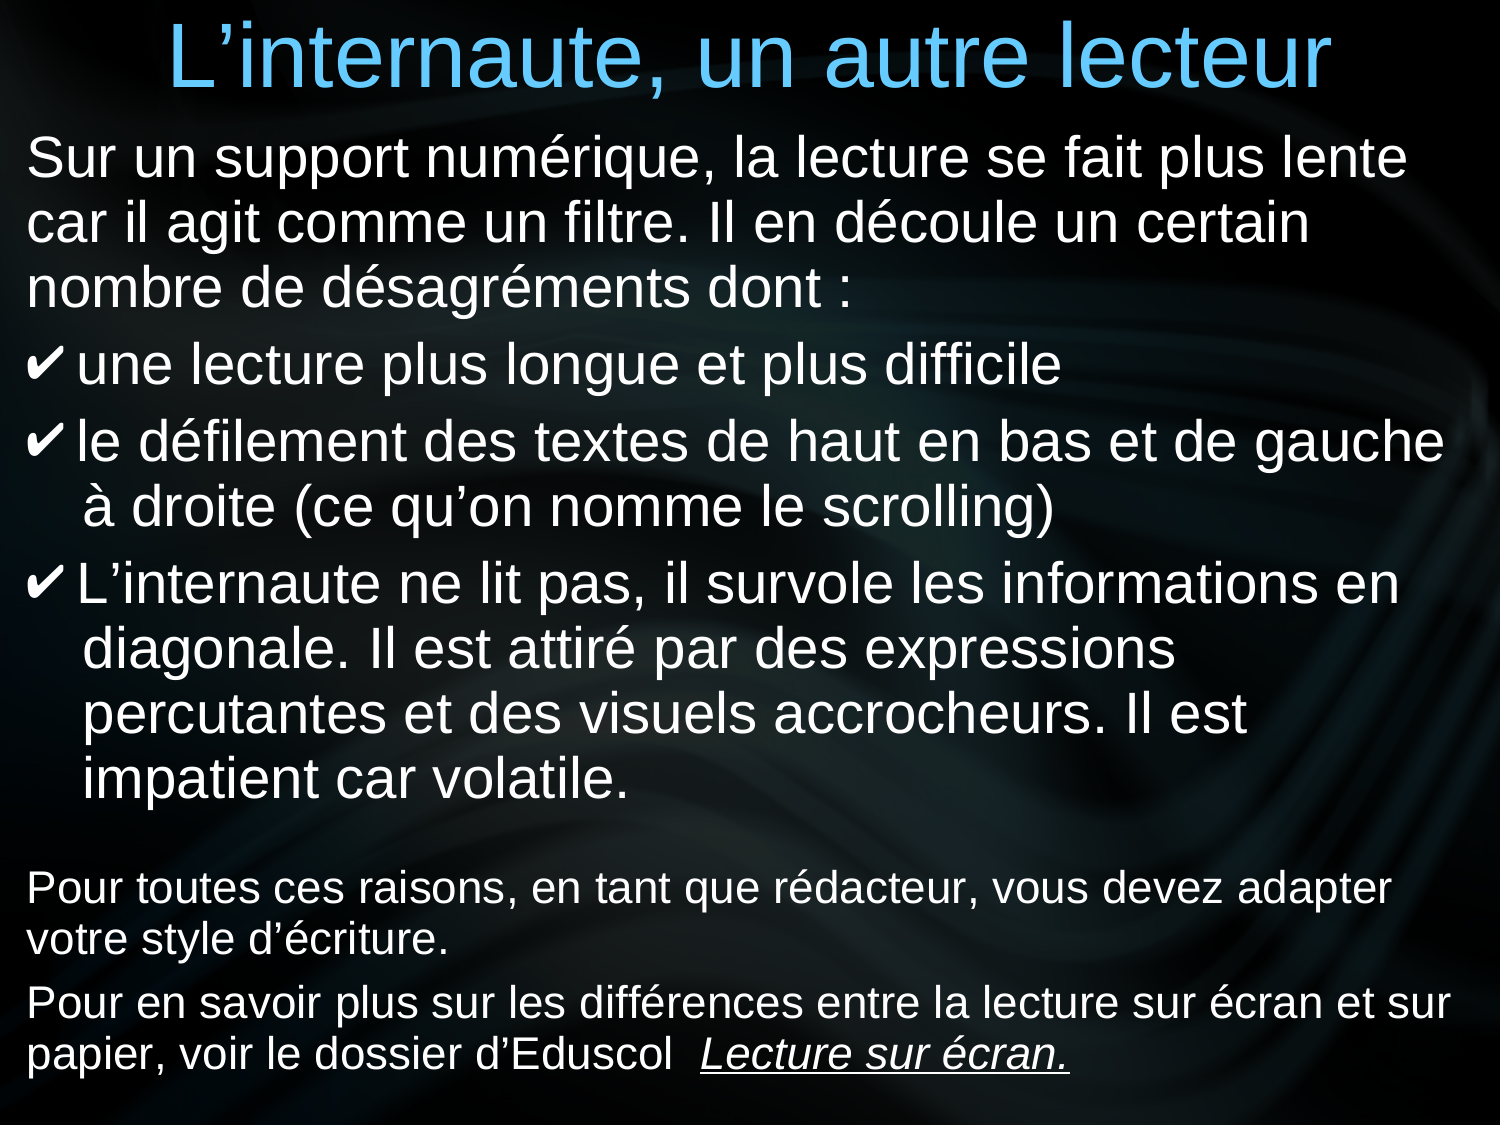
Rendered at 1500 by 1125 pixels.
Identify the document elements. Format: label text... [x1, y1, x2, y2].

title L’internaute, un autre lecteur [75, 0, 1426, 117]
list Sur un support numérique, la lecture se fait plus lente car il agit comme un filtre. Il en découle un certain nombre de désagréments dont : une lecture plus longue et plus difficile le défilement des textes de haut en bas et de gauche à droite (ce qu’on nomme le scrolling) L’internaute ne lit pas, il survole les informations en diagonale. Il est attiré par des expressions percutantes et des visuels accrocheurs. Il est impatient car volatile. Pour toutes ces raisons, en tant que rédacteur, vous devez adapter votre style d’écriture. Pour en savoir plus sur les différences entre la lecture sur écran et sur papier, voir le dossier d’Eduscol Lecture sur écran. [11, 117, 1477, 1084]
